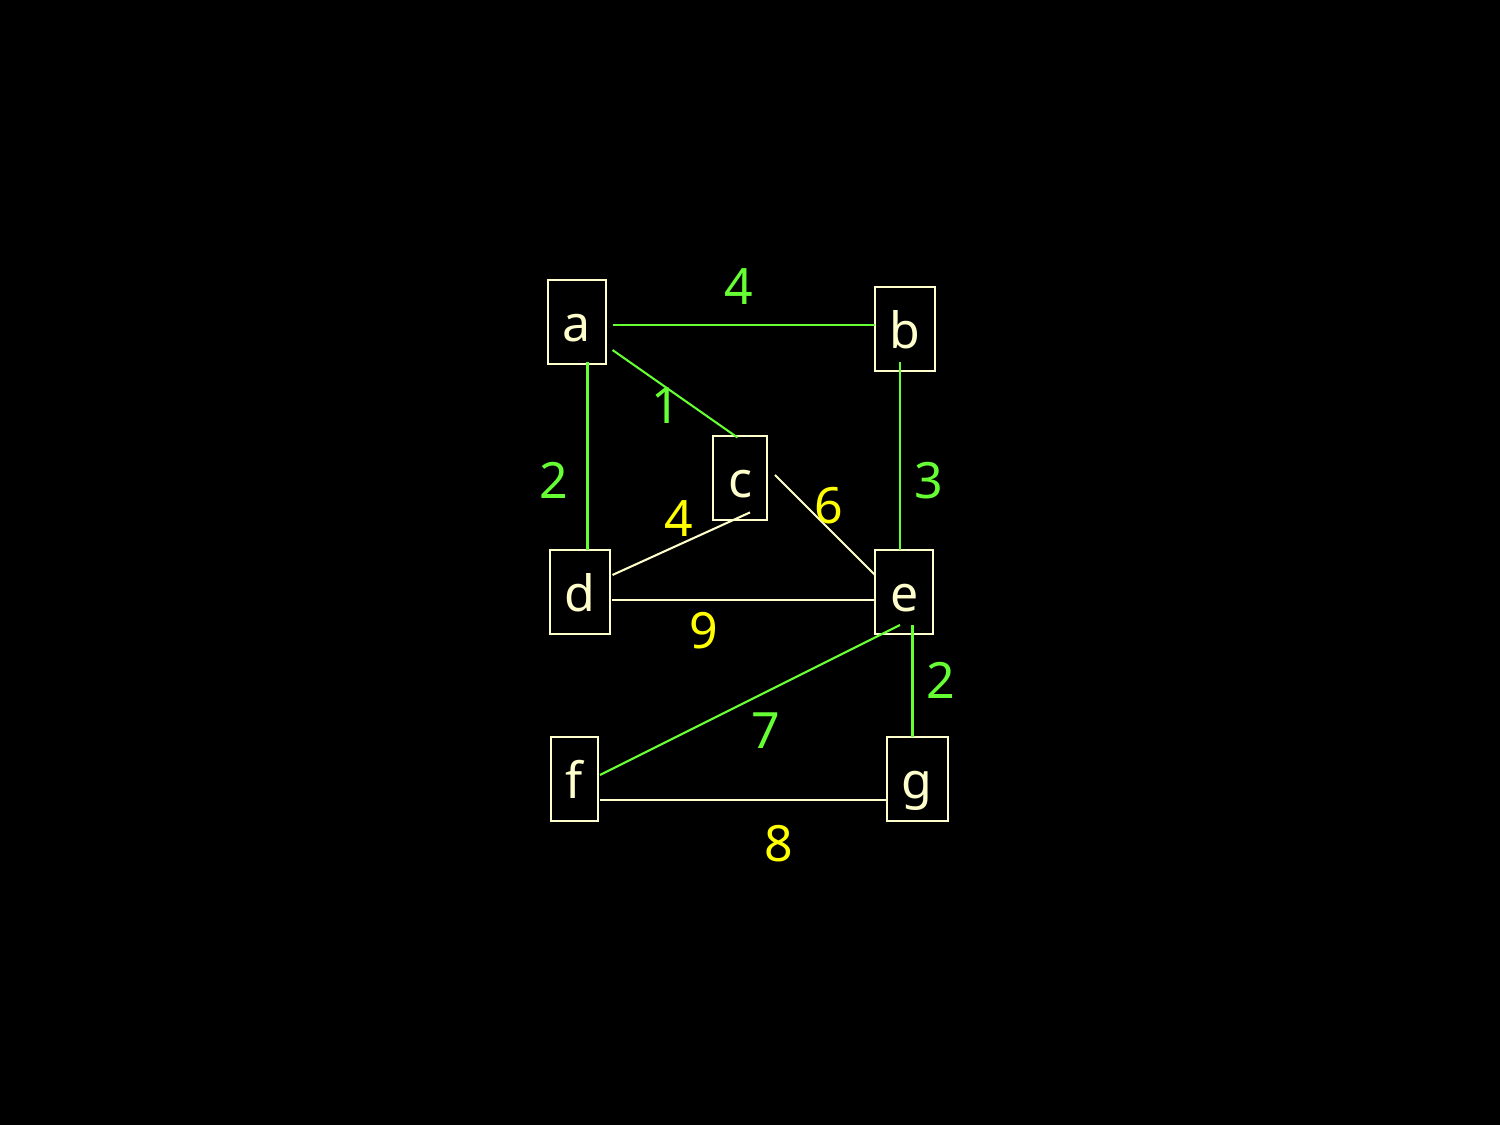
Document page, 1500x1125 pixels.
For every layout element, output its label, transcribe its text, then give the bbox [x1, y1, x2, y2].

text_box c [713, 436, 768, 521]
text_box 3 [899, 437, 958, 522]
text_box b [874, 287, 936, 372]
text_box e [875, 549, 934, 634]
text_box 4 [709, 242, 768, 327]
text_box g [887, 737, 948, 822]
text_box 1 [637, 362, 696, 447]
text_box 4 [649, 474, 708, 559]
text_box f [550, 737, 598, 822]
text_box 9 [674, 587, 733, 672]
text_box 6 [799, 462, 858, 547]
text_box 7 [737, 687, 796, 772]
text_box a [547, 280, 606, 365]
text_box 2 [912, 637, 971, 722]
text_box 8 [749, 799, 808, 884]
text_box d [549, 549, 611, 634]
text_box 2 [524, 437, 583, 522]
